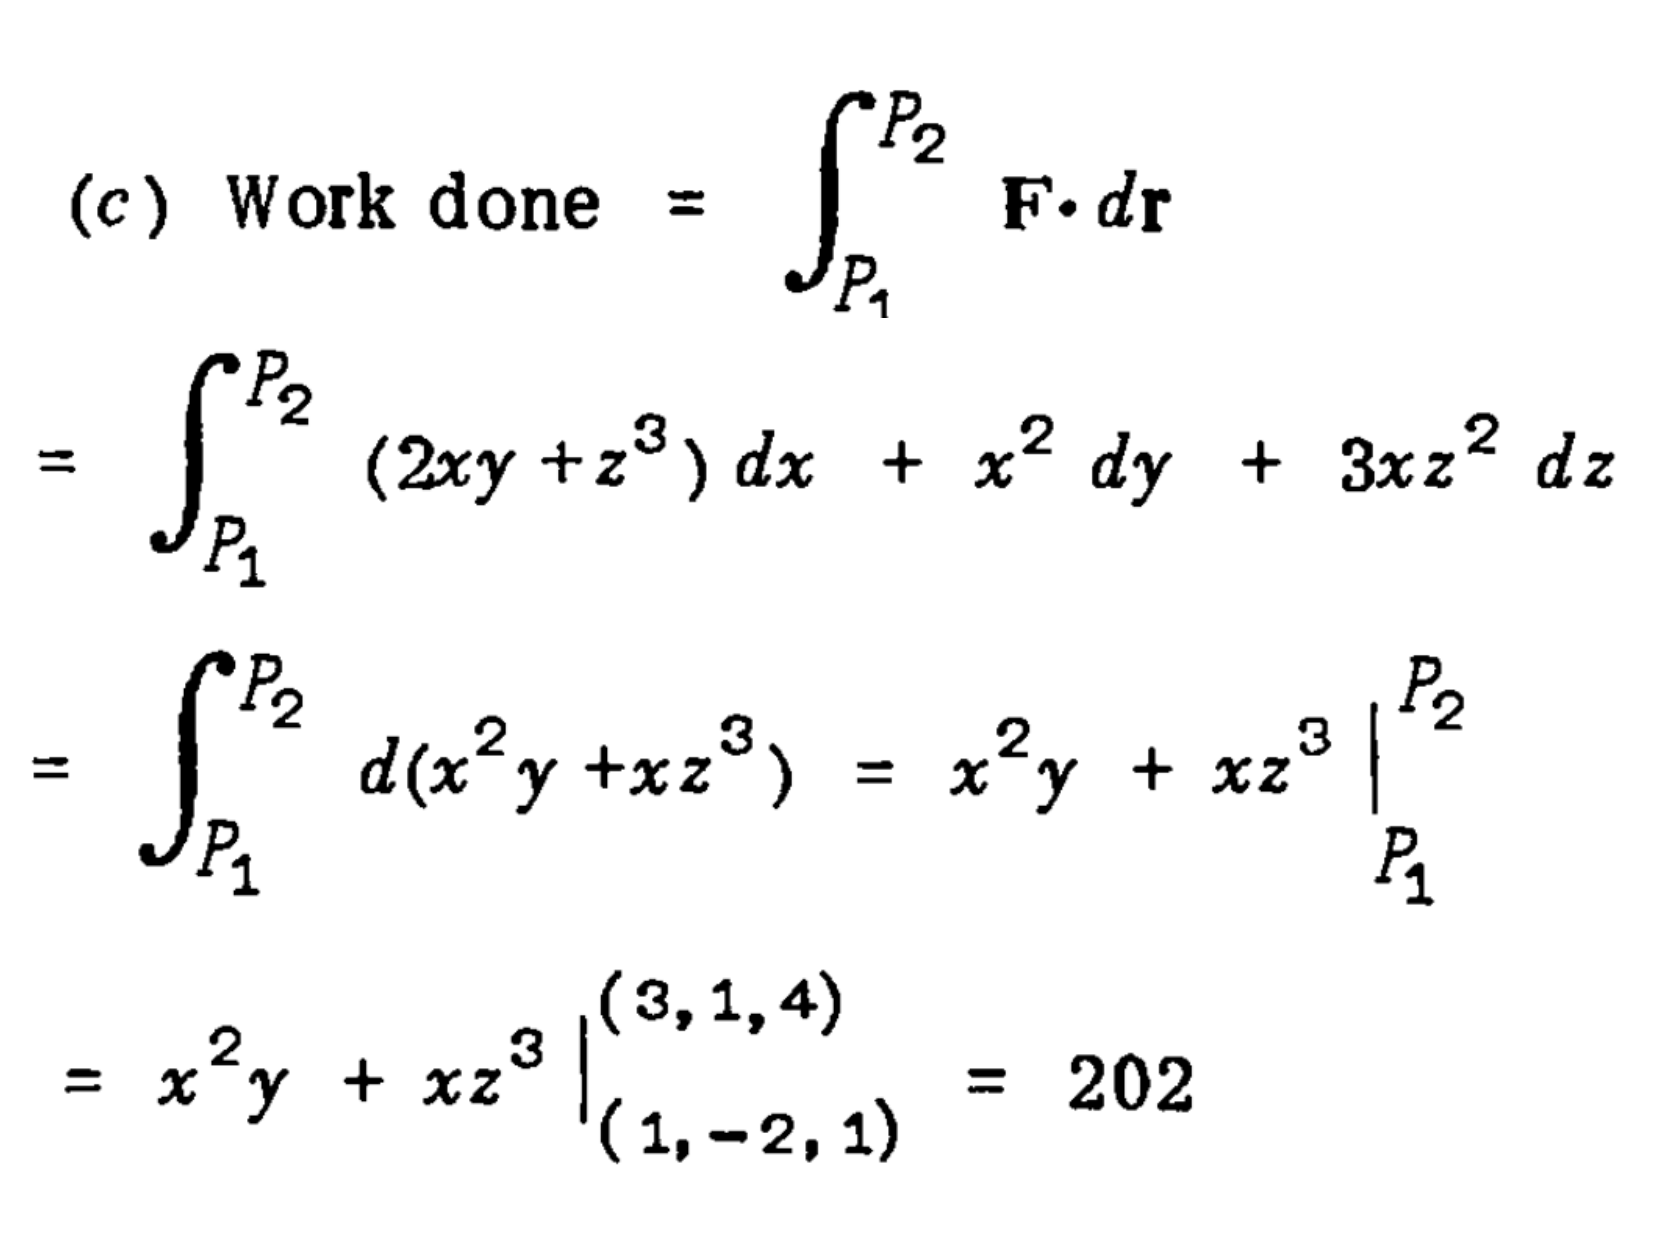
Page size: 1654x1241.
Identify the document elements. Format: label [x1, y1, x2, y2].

picture [23, 621, 1508, 922]
picture [35, 956, 1203, 1181]
picture [0, 56, 1654, 600]
